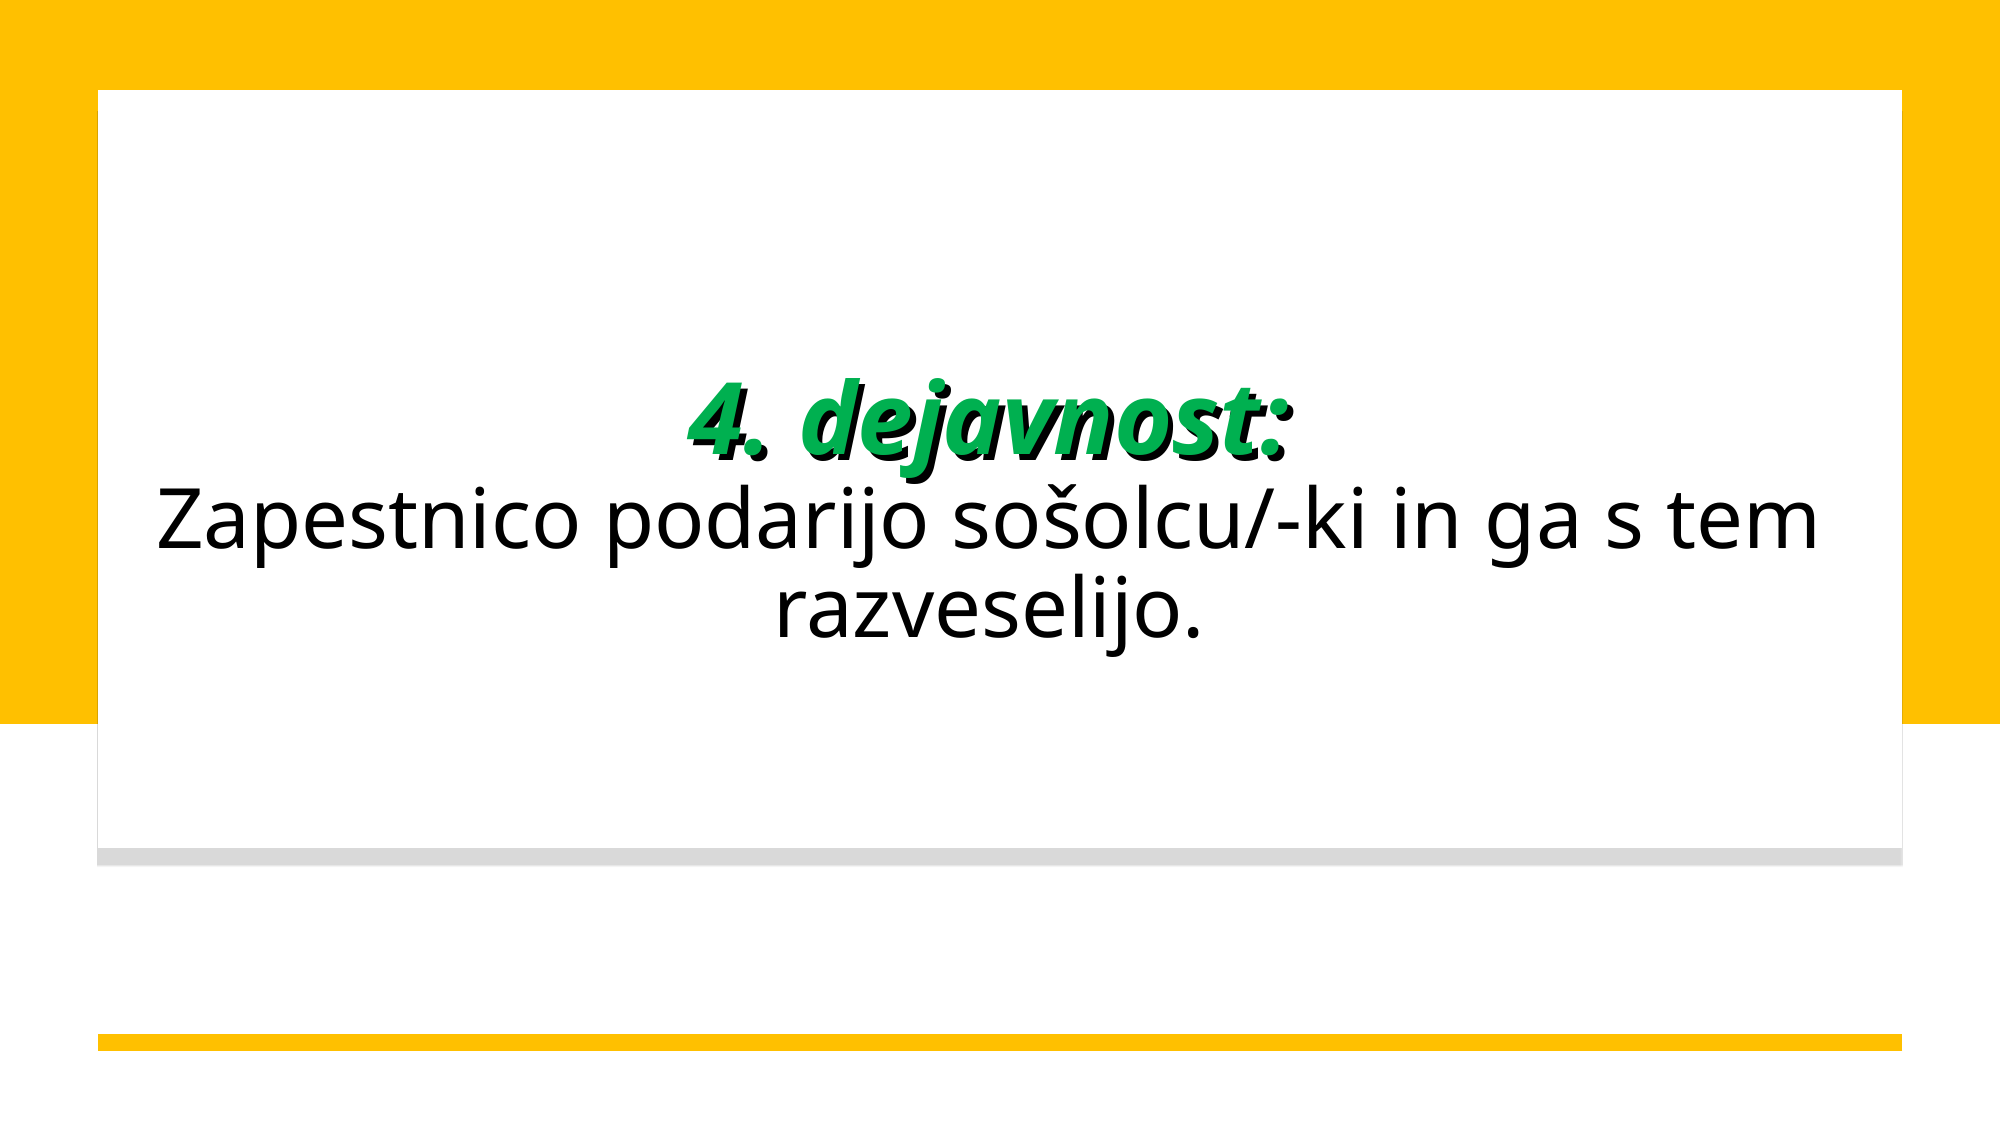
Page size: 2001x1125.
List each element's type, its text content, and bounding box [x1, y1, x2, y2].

title 4. dejavnost: Zapestnico podarijo sošolcu/-ki in ga s tem razveselijo. [119, 290, 1860, 735]
text_box [0, 0, 2000, 1125]
